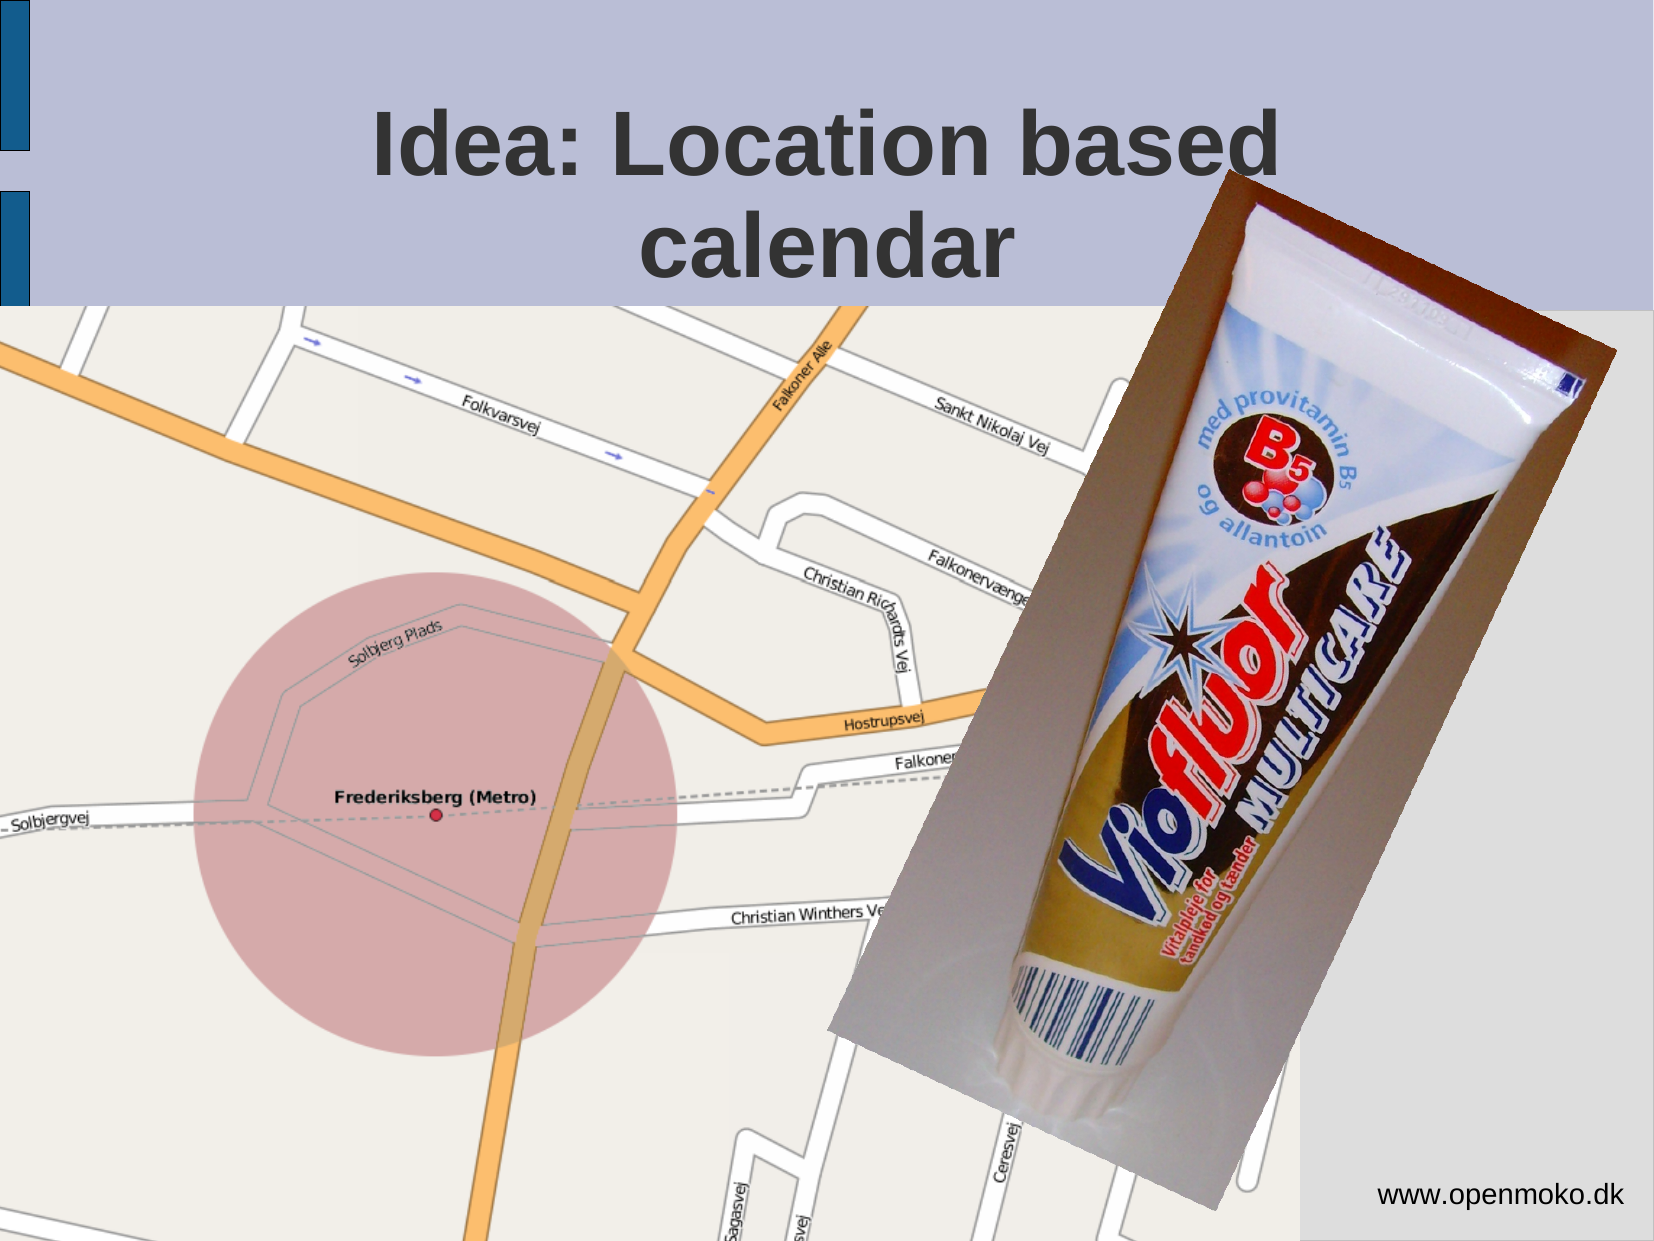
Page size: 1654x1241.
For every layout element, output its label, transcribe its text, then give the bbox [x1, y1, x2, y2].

title Idea: Location based calendar [121, 76, 1534, 311]
picture [0, 168, 1617, 1241]
